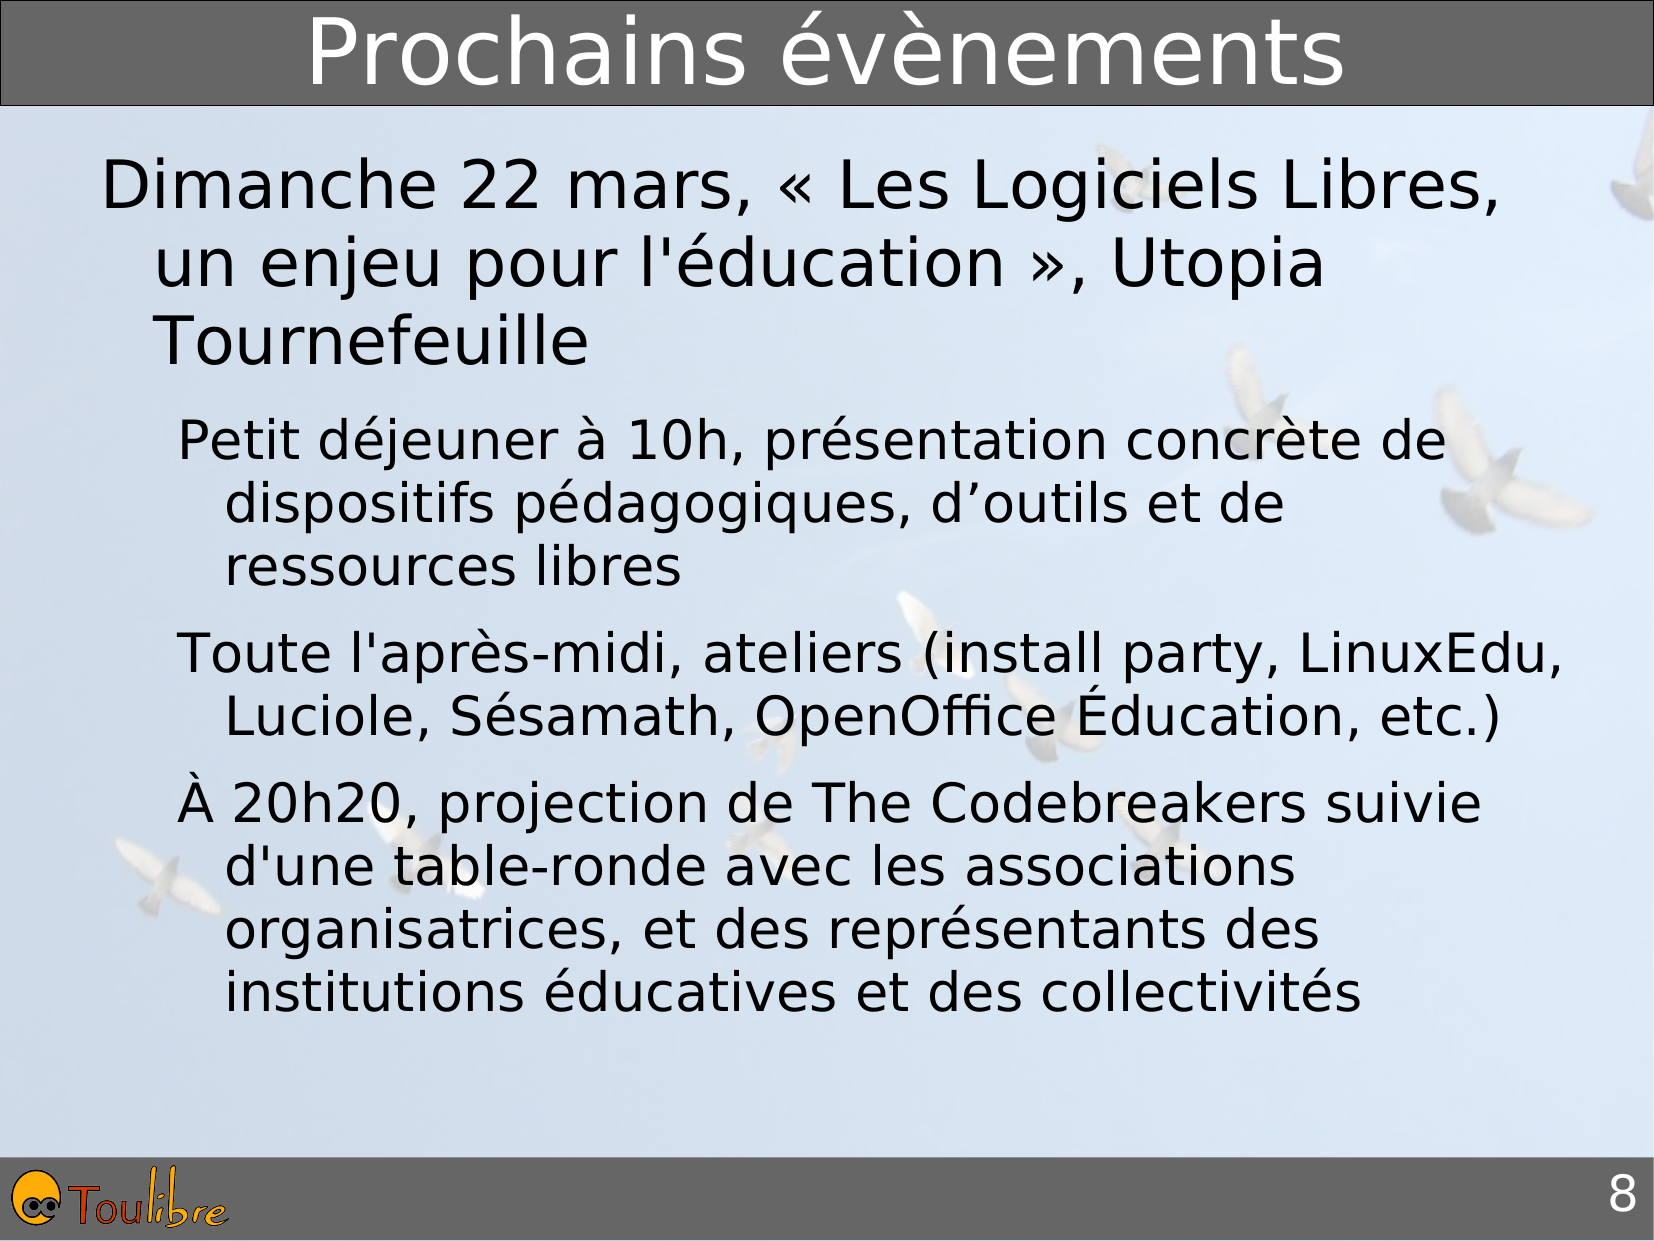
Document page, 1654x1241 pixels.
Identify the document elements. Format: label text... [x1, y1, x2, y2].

title Prochains évènements [0, 0, 1654, 107]
picture [11, 1165, 229, 1228]
list Dimanche 22 mars, « Les Logiciels Libres, un enjeu pour l'éducation », Utopia Tournefeuille Petit déjeuner à 10h, présentation concrète de dispositifs pédagogiques, d’outils et de ressources libres Toute l'après-midi, ateliers (install party, LinuxEdu, Luciole, Sésamath, OpenOffice Éducation, etc.) À 20h20, projection de The Codebreakers suivie d'une table-ronde avec les associations organisatrices, et des représentants des institutions éducatives et des collectivités [82, 146, 1571, 1094]
